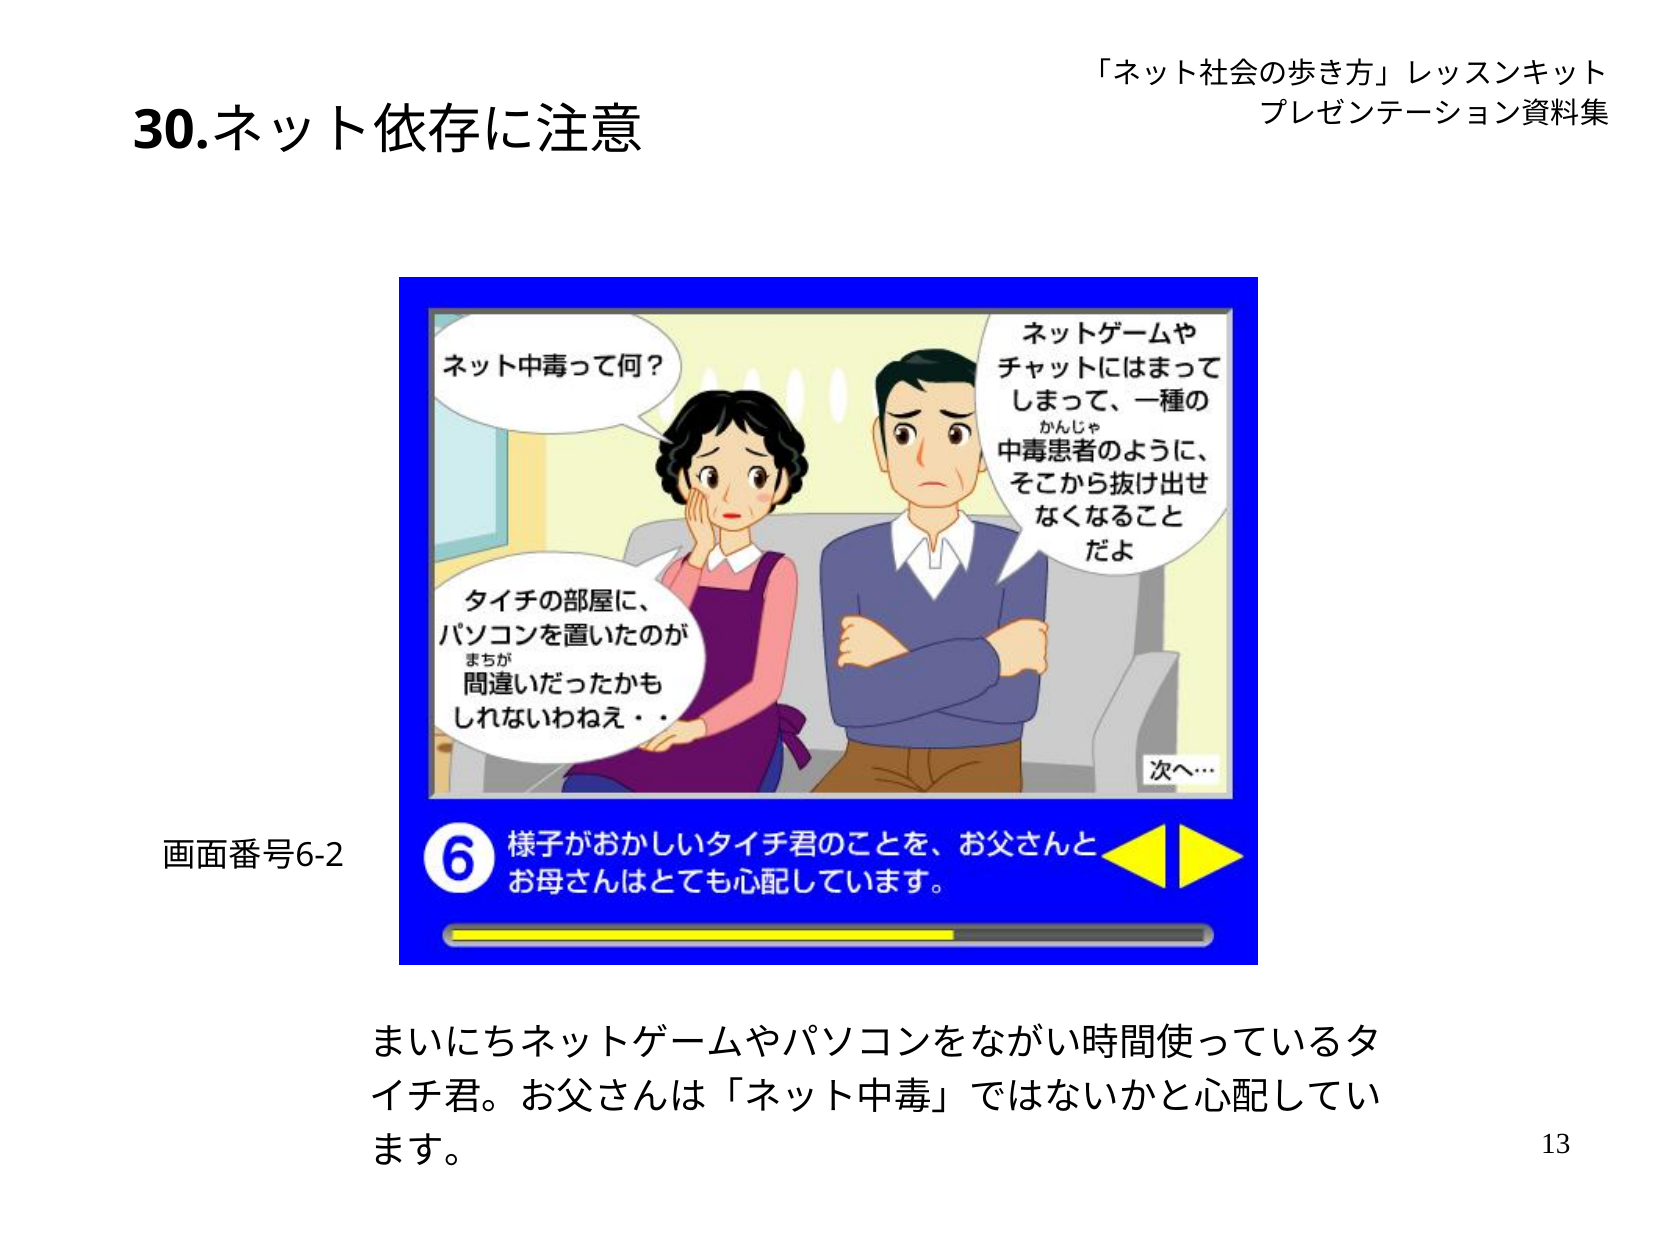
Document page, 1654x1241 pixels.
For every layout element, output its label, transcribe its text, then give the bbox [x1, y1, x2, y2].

picture [399, 277, 1258, 965]
text_box 「ネット社会の歩き方」レッスンキット プレゼンテーション資料集 [1062, 44, 1625, 139]
text_box まいにちネットゲームやパソコンをながい時間使っているタイチ君。お父さんは「ネット中毒」ではないかと心配しています。 [354, 1004, 1418, 1182]
text_box 画面番号6-2 [147, 826, 384, 882]
text_box 30.ネット依存に注意 [118, 88, 1093, 169]
